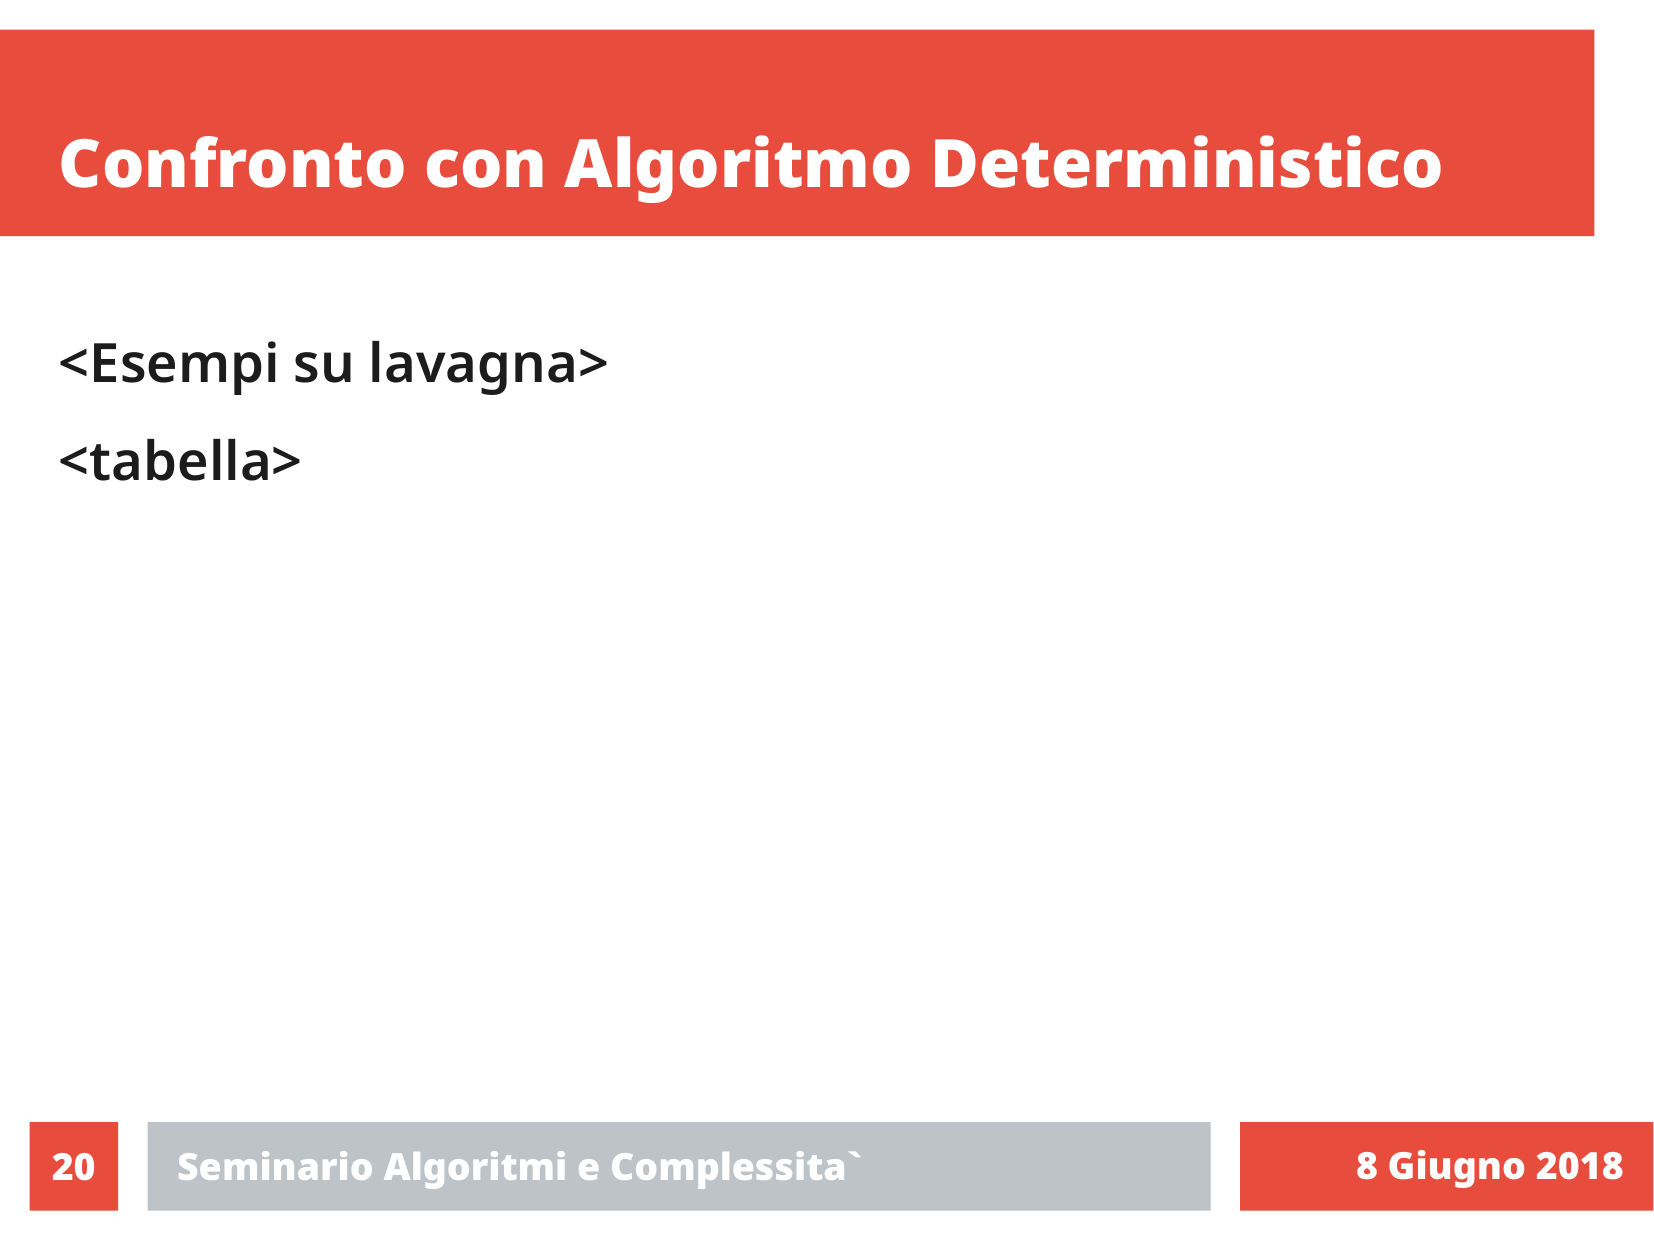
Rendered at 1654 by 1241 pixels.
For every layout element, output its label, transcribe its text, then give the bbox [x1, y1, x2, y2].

list <Esempi su lavagna> <tabella> [59, 324, 1565, 1093]
title Confronto con Algoritmo Deterministico [59, 59, 1595, 207]
